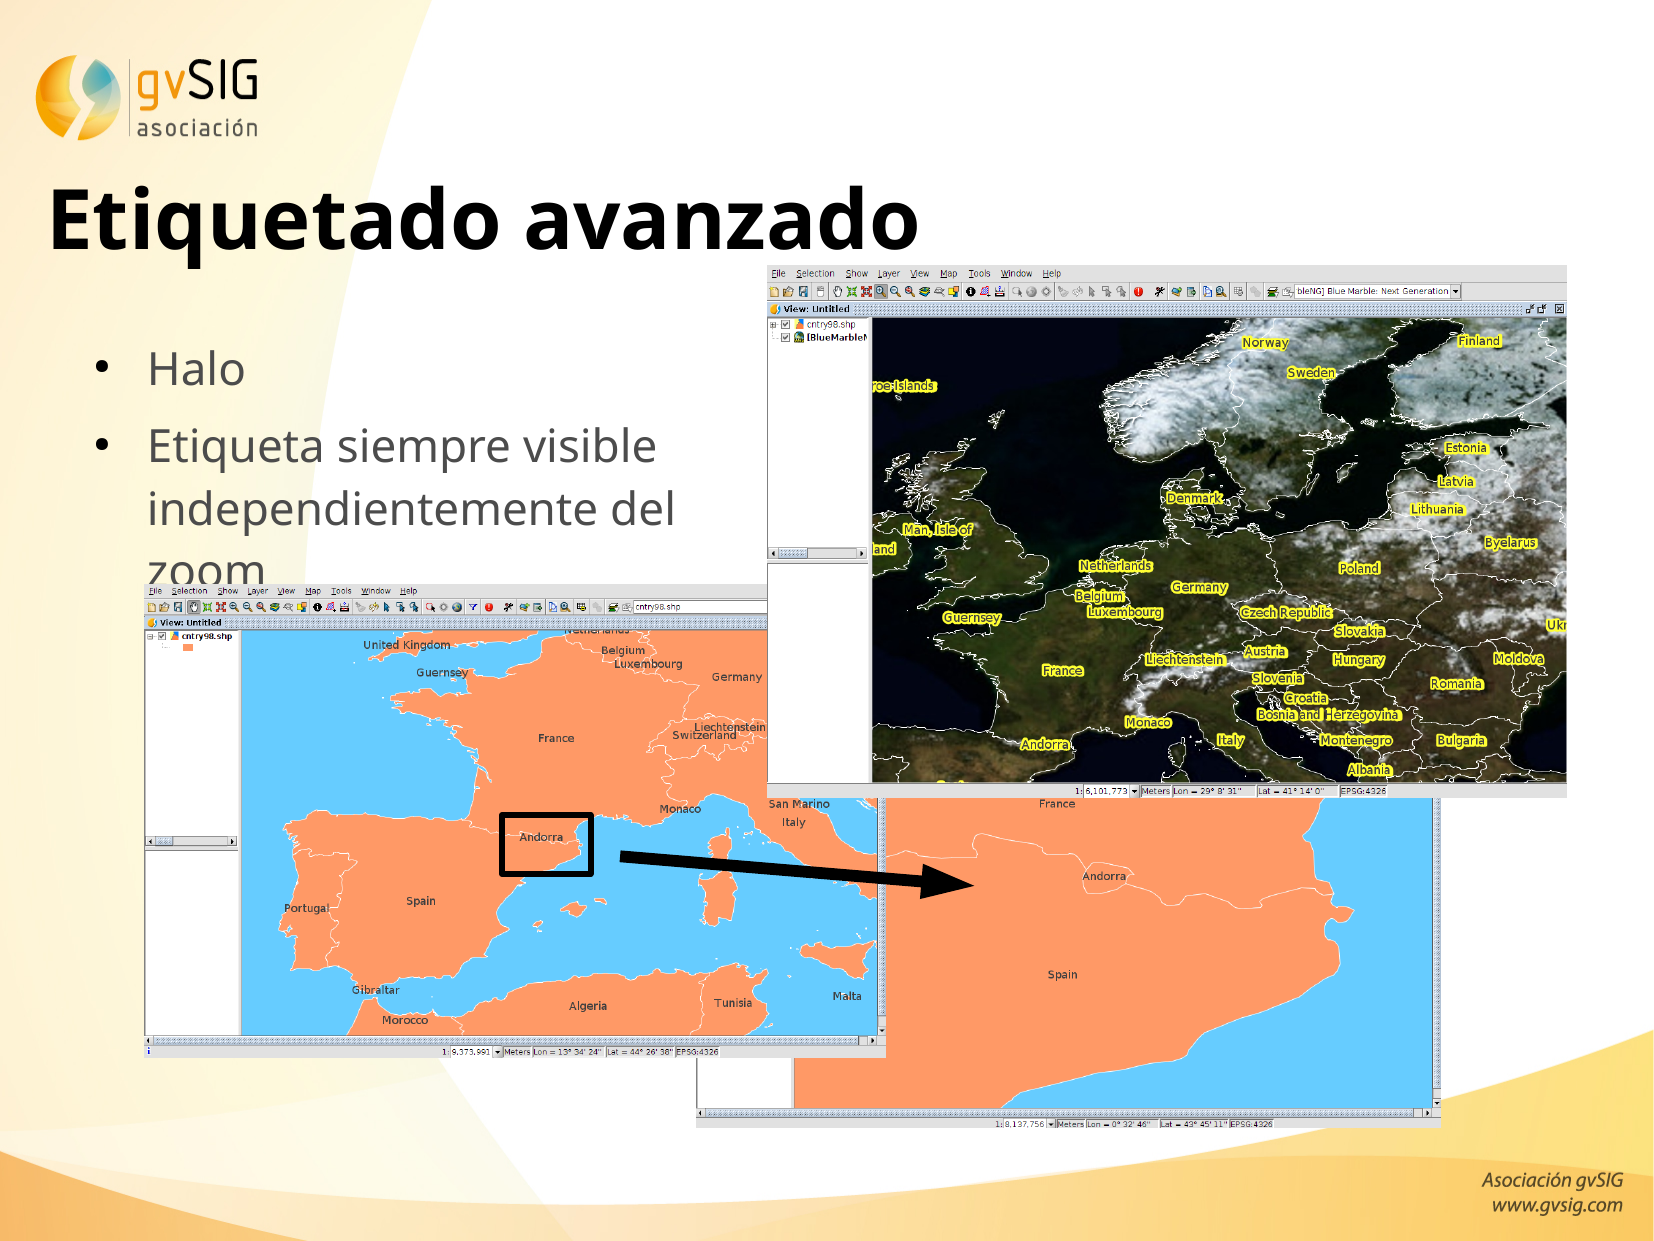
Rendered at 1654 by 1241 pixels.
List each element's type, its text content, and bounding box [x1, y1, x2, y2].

title Etiquetado avanzado [46, 170, 1534, 265]
picture [0, 0, 1654, 1241]
list Halo Etiqueta siempre visible independientemente del zoom [76, 336, 709, 1042]
